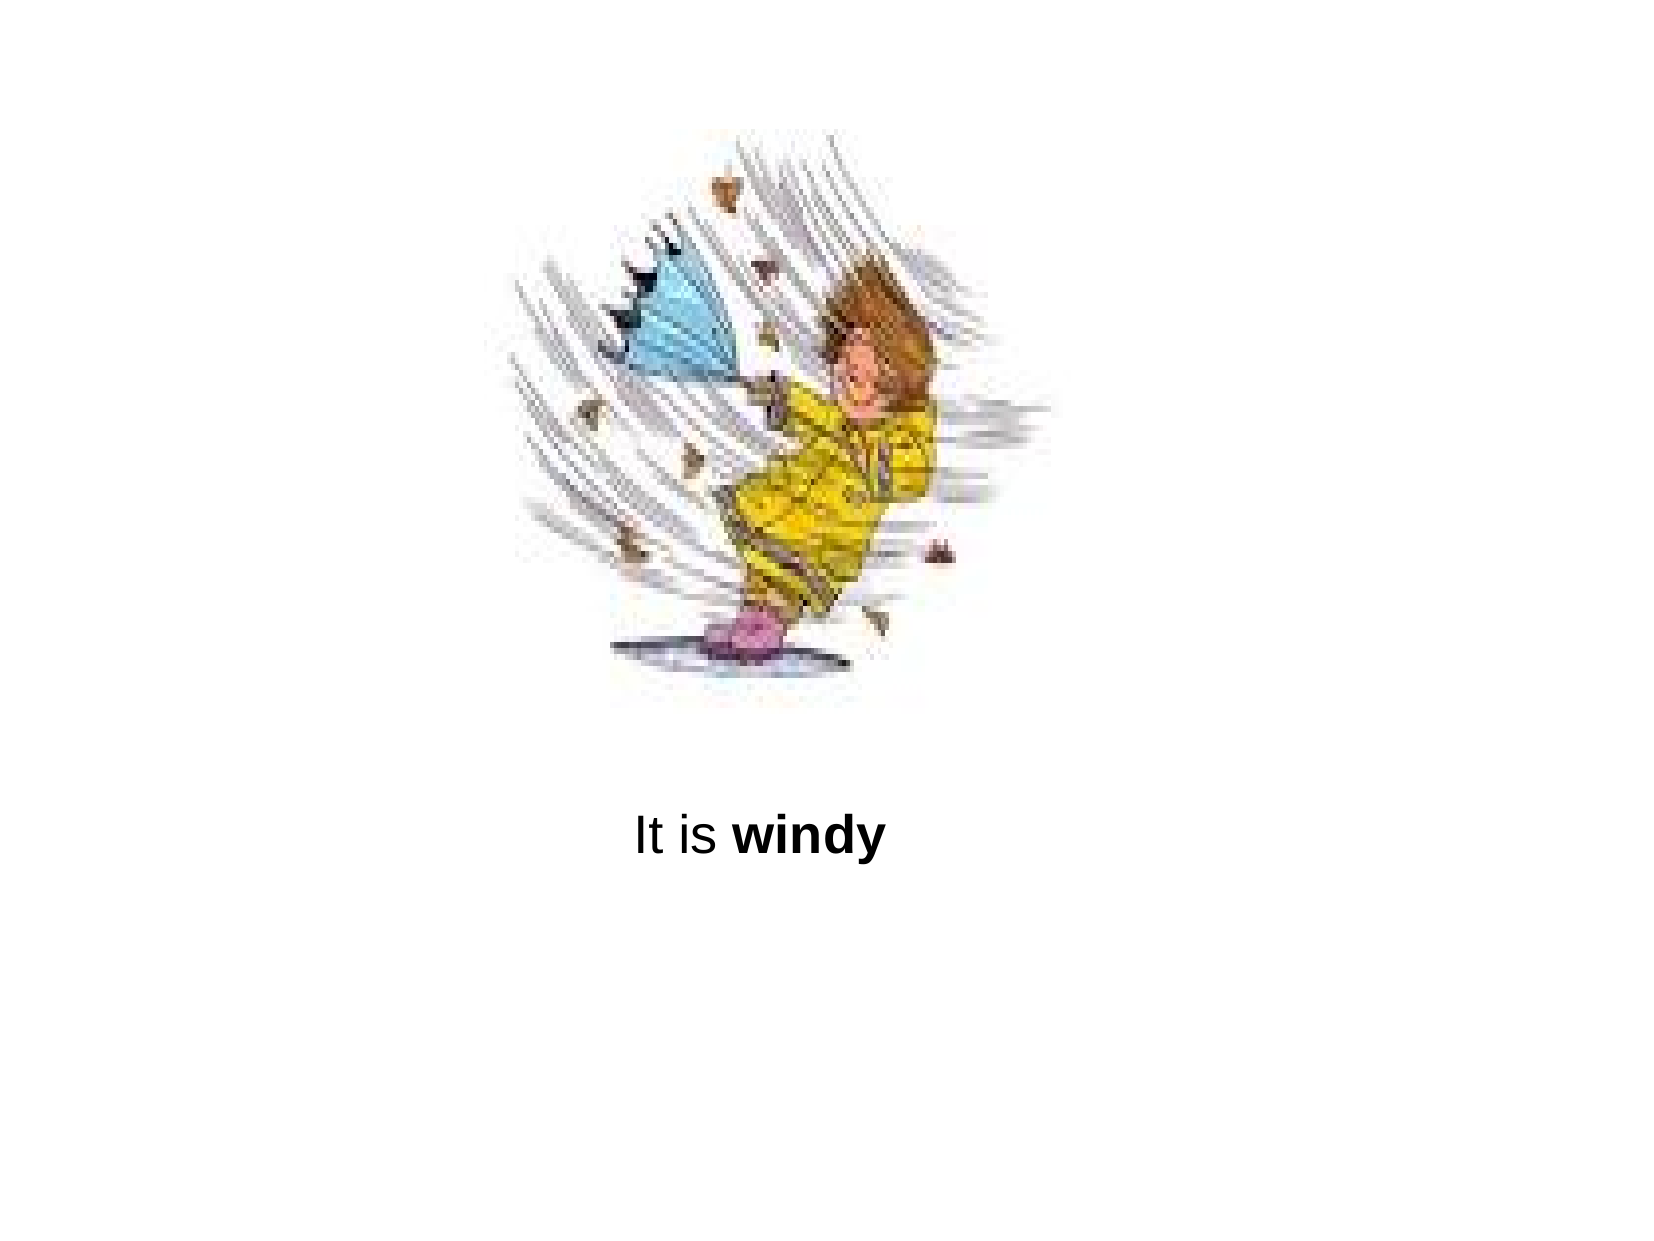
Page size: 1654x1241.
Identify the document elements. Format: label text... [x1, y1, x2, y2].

text_box It is windy [618, 797, 902, 873]
picture [484, 129, 1075, 721]
